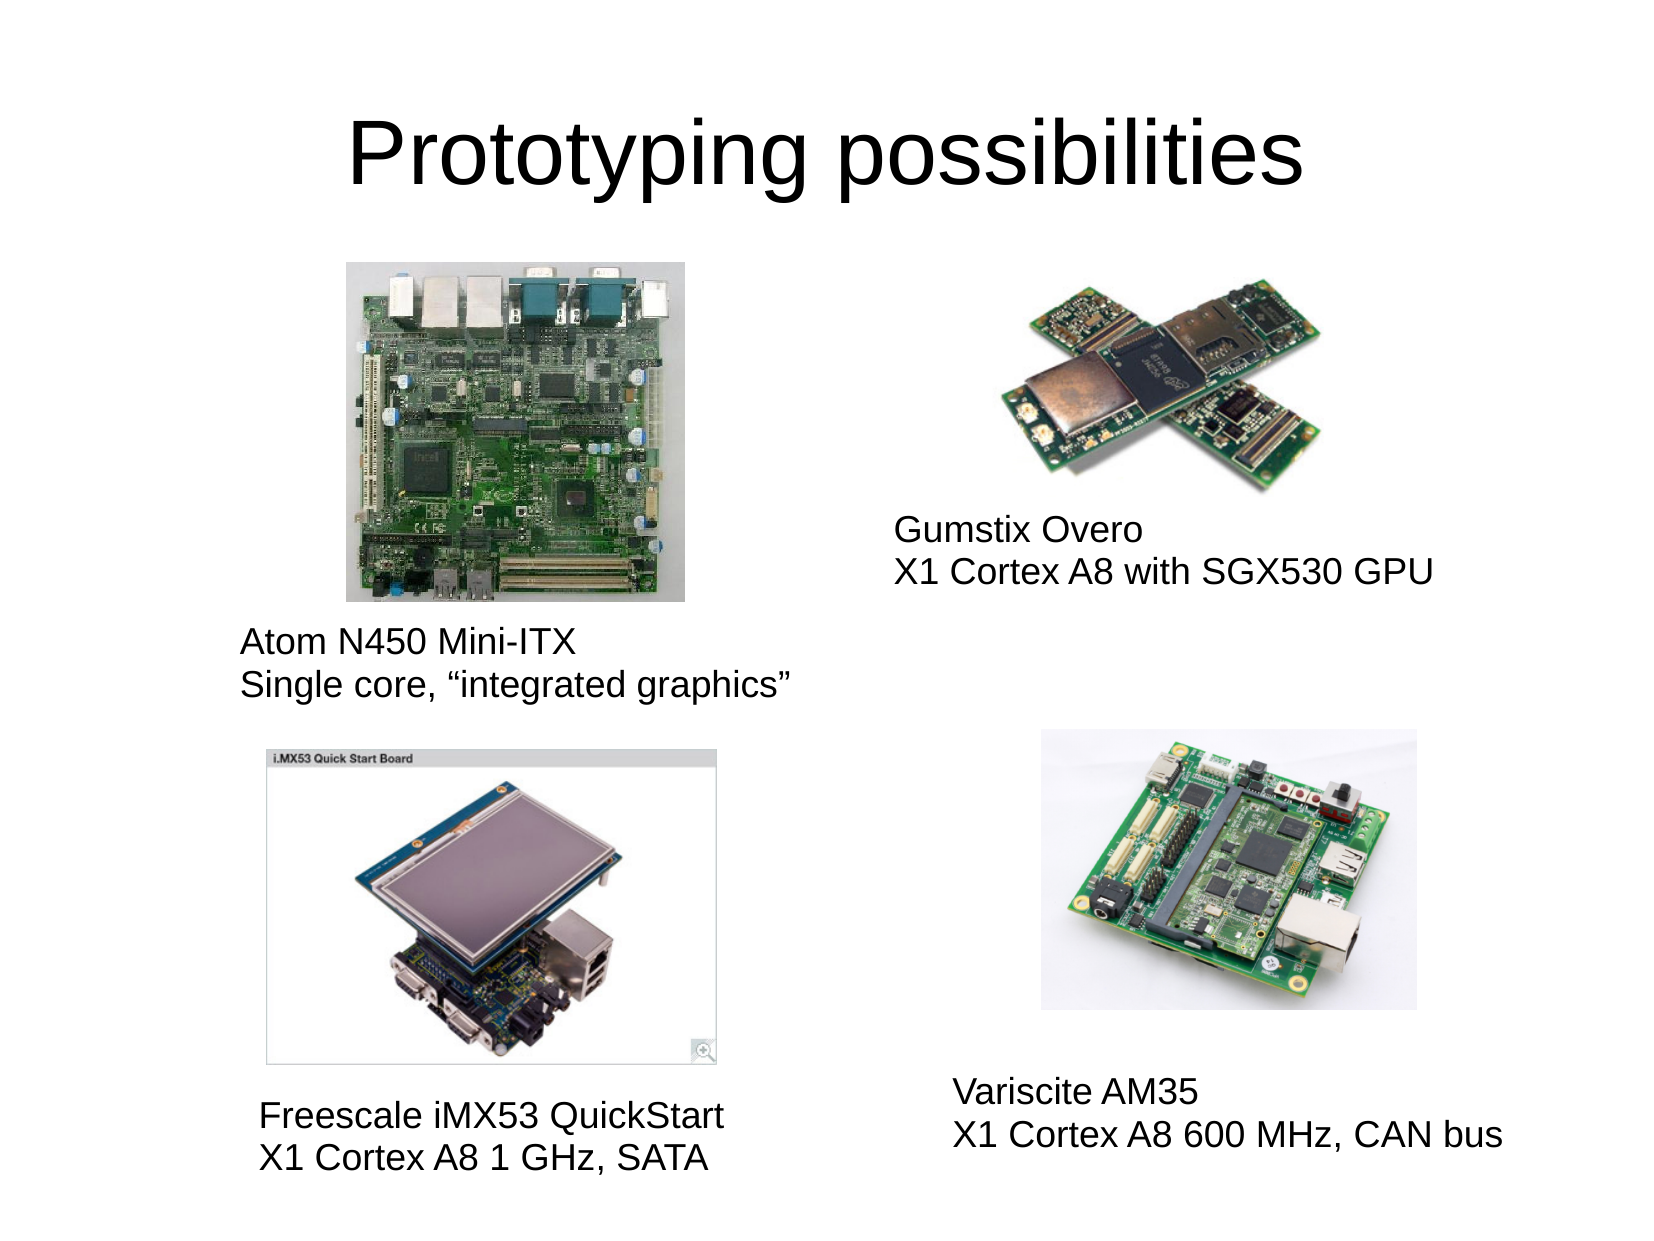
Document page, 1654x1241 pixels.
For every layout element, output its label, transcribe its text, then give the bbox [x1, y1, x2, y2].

picture [266, 749, 717, 1066]
text_box Atom N450 Mini-ITX Single core, “integrated graphics” [225, 613, 806, 713]
picture [346, 262, 685, 602]
text_box Freescale iMX53 QuickStart X1 Cortex A8 1 GHz, SATA [243, 1087, 740, 1187]
picture [983, 276, 1359, 497]
title Prototyping possibilities [82, 49, 1571, 257]
picture [1041, 729, 1417, 1010]
text_box Variscite AM35 X1 Cortex A8 600 MHz, CAN bus [937, 1063, 1521, 1163]
text_box Gumstix Overo X1 Cortex A8 with SGX530 GPU [878, 501, 1463, 601]
